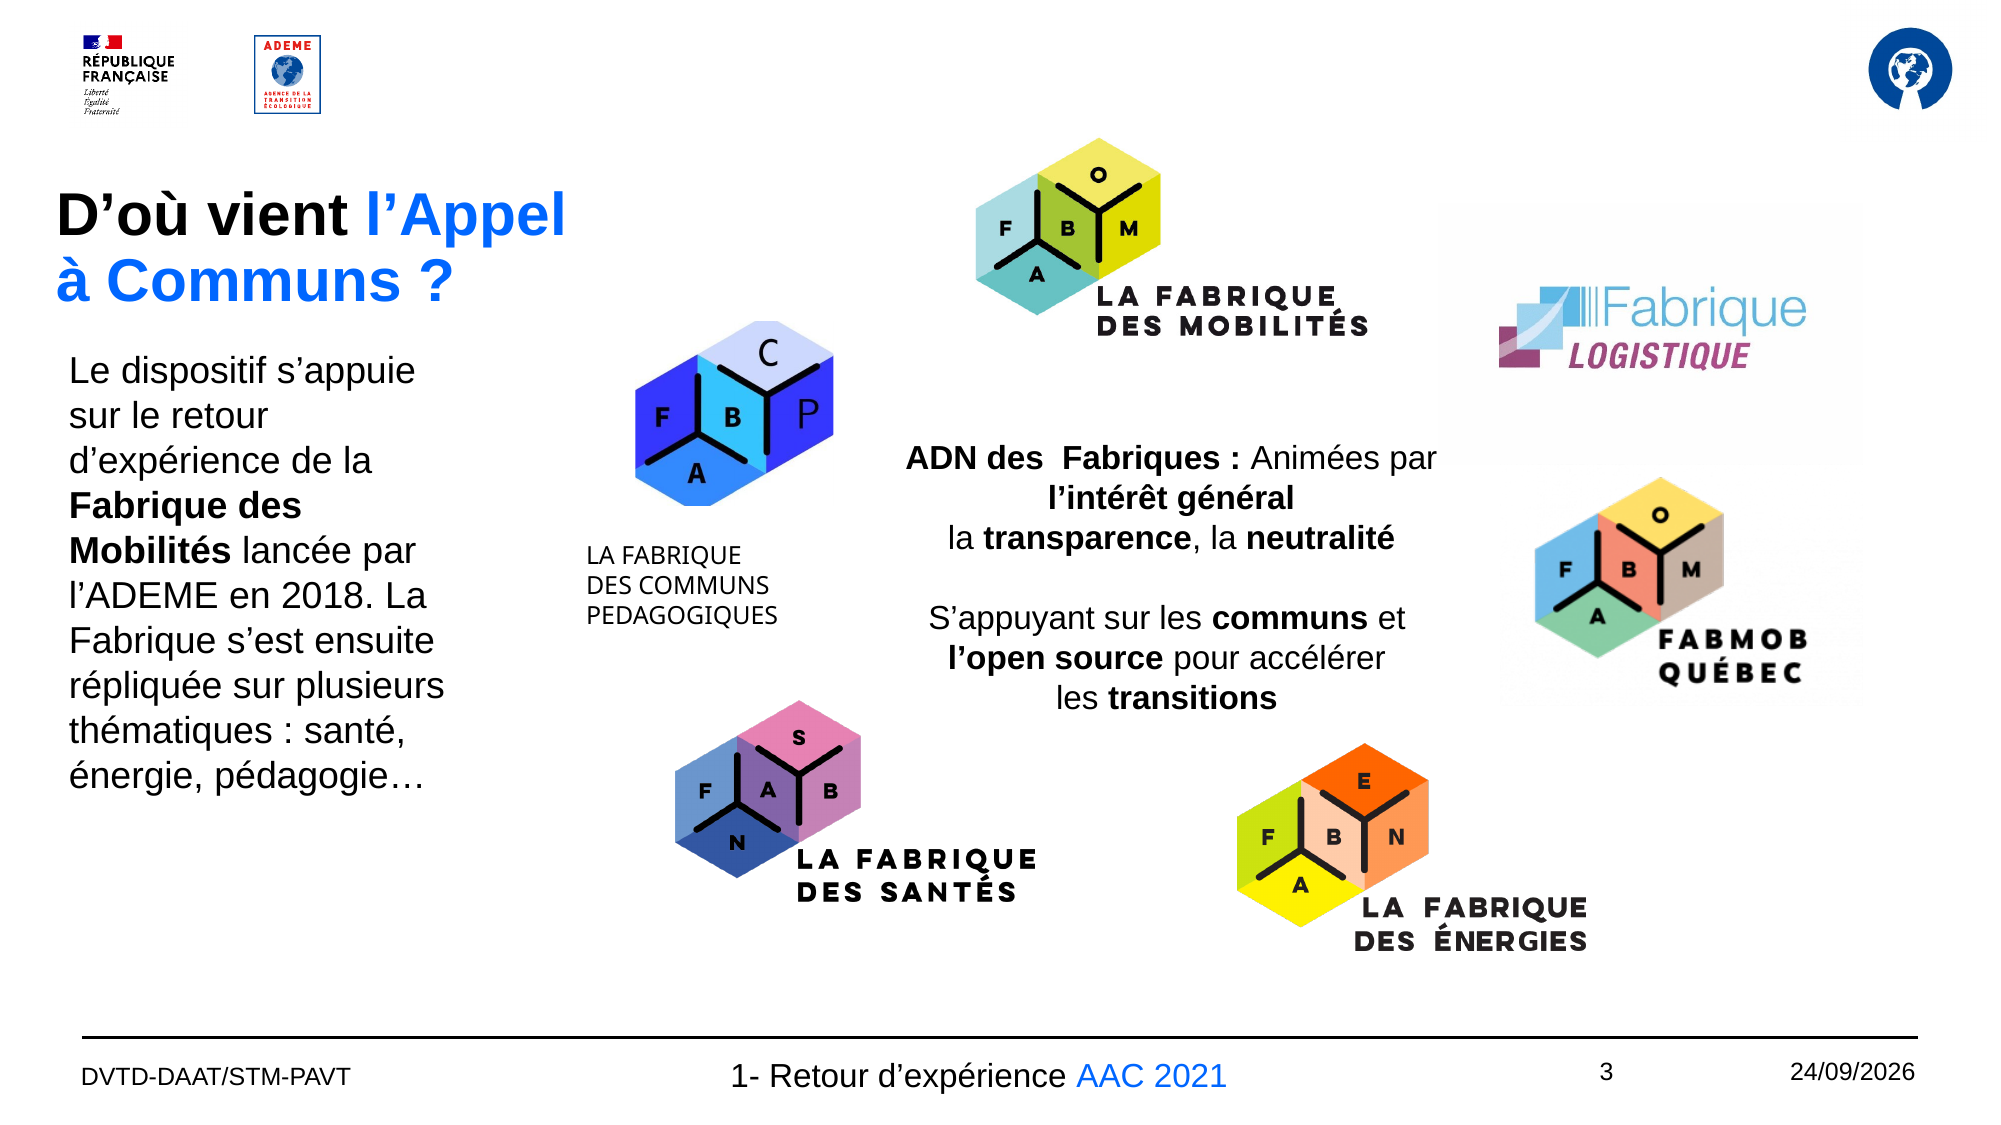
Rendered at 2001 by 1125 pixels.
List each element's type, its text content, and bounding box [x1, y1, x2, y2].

picture [1438, 203, 1863, 706]
picture [675, 700, 1035, 902]
text_box Le dispositif s’appuie sur le retour d’expérience de la Fabrique des Mobilités lancée par l’ADEME en 2018. La Fabrique s’est ensuite répliquée sur plusieurs thématiques : santé, énergie, pédagogie… [53, 338, 468, 854]
picture [1840, 0, 1987, 142]
text_box 16/11/2022 [1775, 1045, 1935, 1097]
text_box 1- Retour d’expérience AAC 2021 [715, 1046, 1716, 1102]
text_box ADN des Fabriques : Animées par l’intérêt général la transparence, la neutralité S’appuyant sur les communs et l’open source pour accélérer les transitions [845, 428, 1498, 732]
text_box DVTD-DAAT/STM-PAVT [65, 1045, 737, 1105]
text_box LA FABRIQUE DES COMMUNS PEDAGOGIQUES [570, 532, 919, 639]
picture [1237, 743, 1586, 951]
picture [635, 321, 834, 506]
title D’où vient l’Appel à Communs ? [41, 104, 631, 322]
picture [918, 82, 1417, 405]
